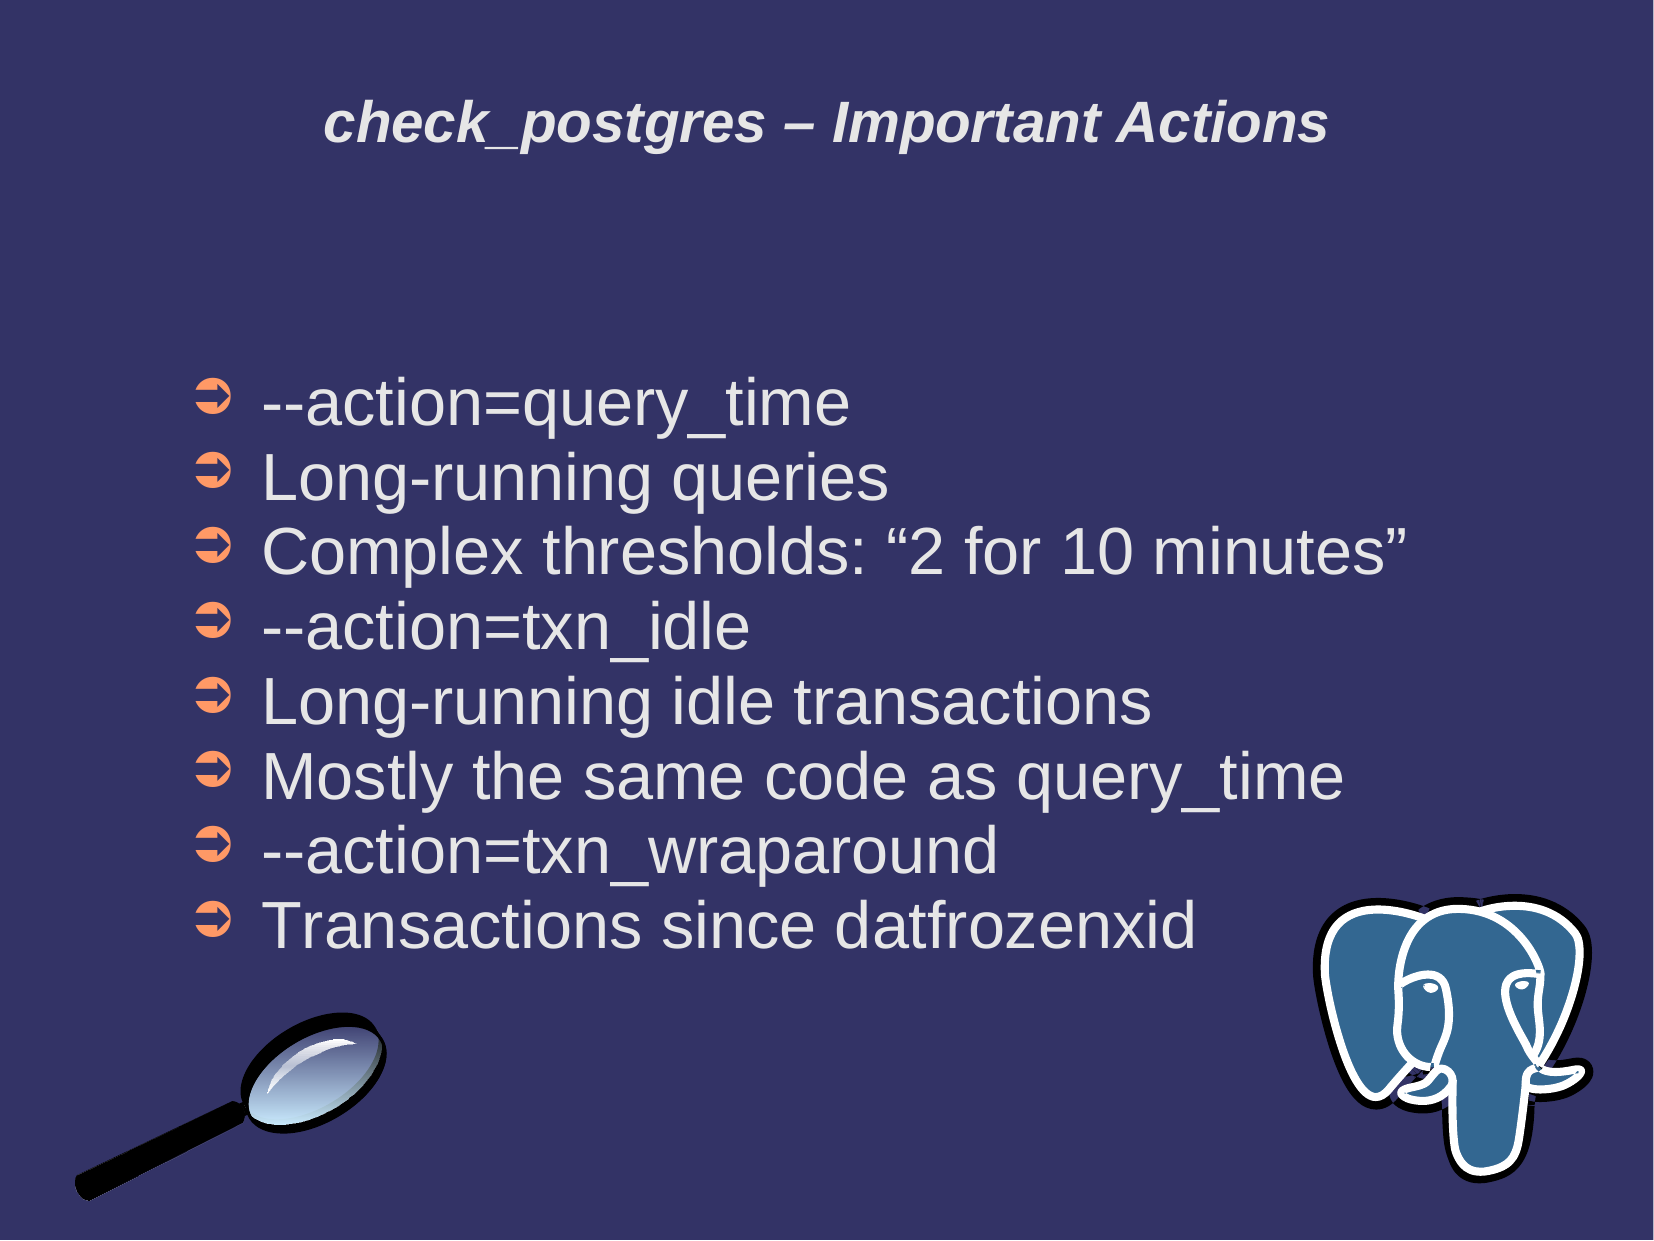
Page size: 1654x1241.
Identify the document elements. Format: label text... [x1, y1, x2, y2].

title check_postgres – Important Actions [121, 19, 1534, 227]
list --action=query_time Long-running queries Complex thresholds: “2 for 10 minutes” --action=txn_idle Long-running idle transactions Mostly the same code as query_time --action=txn_wraparound Transactions since datfrozenxid [178, 364, 1570, 1184]
